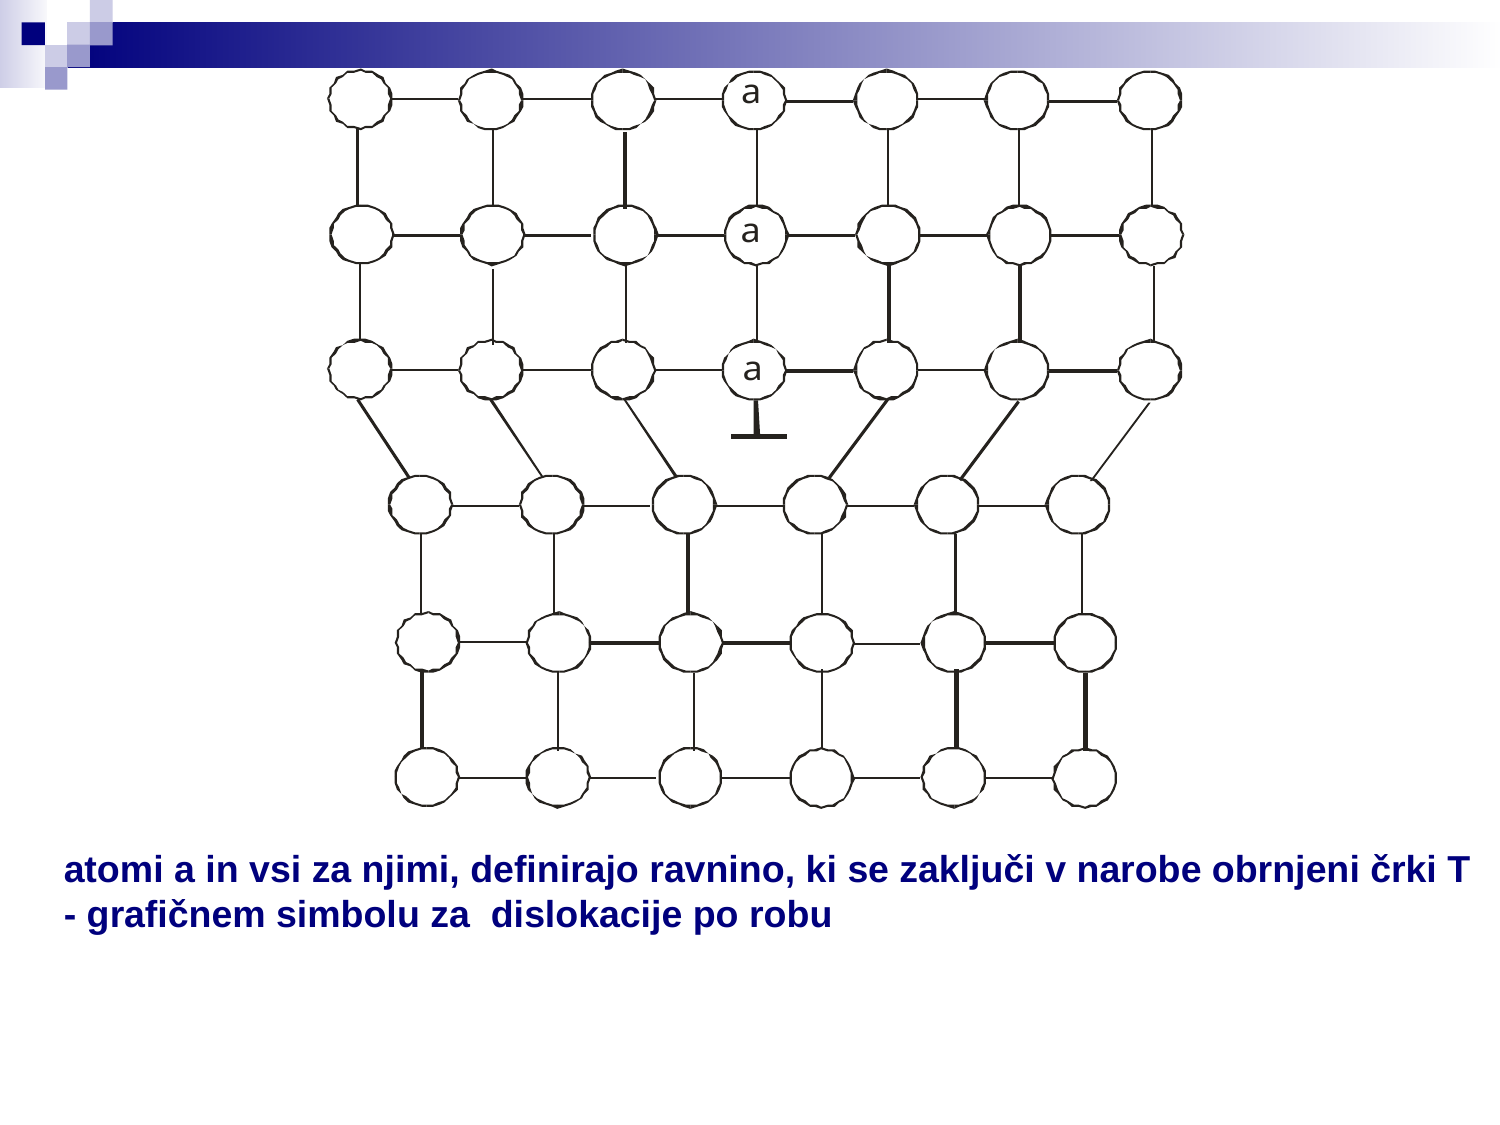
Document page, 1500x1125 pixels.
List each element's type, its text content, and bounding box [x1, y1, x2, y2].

text_box atomi a in vsi za njimi, definirajo ravnino, ki se zaključi v narobe obrnjeni črki T - grafičnem simbolu za dislokacije po robu [49, 837, 1487, 943]
chart [324, 66, 1188, 814]
